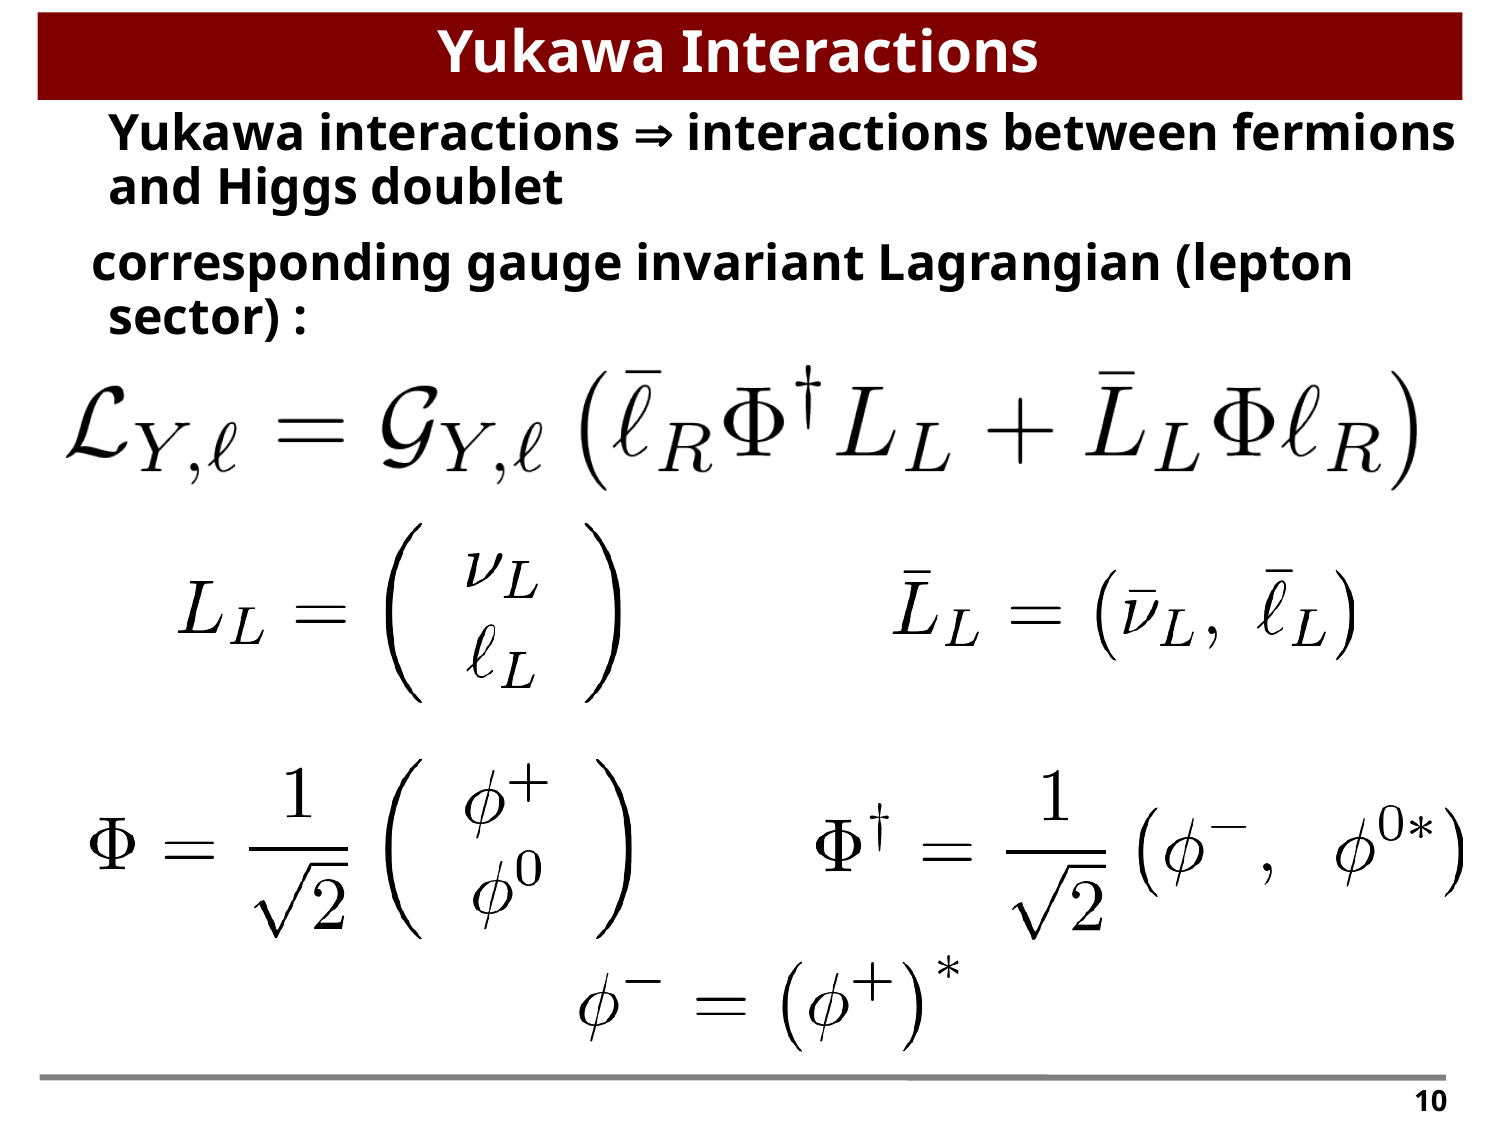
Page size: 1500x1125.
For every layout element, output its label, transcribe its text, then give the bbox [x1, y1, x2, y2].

picture [89, 758, 632, 939]
title Yukawa Interactions [132, 12, 1345, 96]
picture [65, 365, 1417, 491]
list Yukawa interactions Þ interactions between fermions and Higgs doublet corresponding gauge invariant Lagrangian (lepton sector) : [37, 99, 1486, 376]
picture [177, 522, 621, 703]
picture [815, 770, 1463, 940]
picture [892, 569, 1354, 661]
picture [579, 955, 959, 1052]
